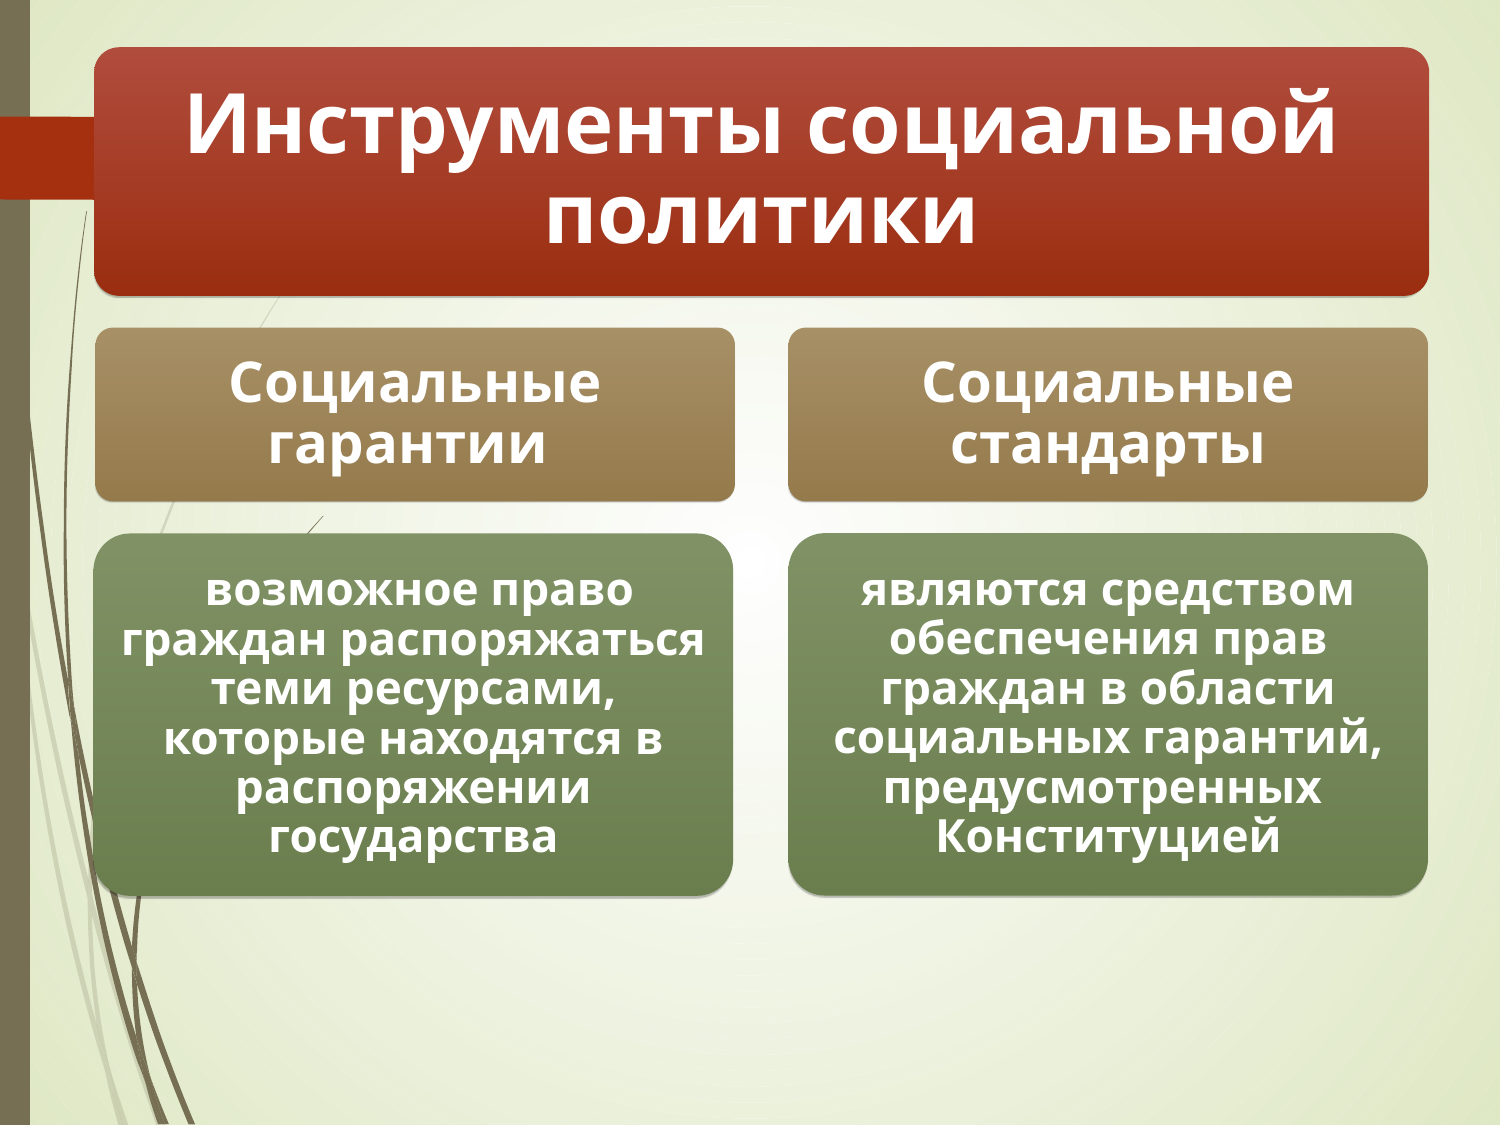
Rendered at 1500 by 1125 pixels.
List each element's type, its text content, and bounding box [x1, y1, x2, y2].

text_box Социальные стандарты [788, 327, 1428, 502]
text_box Социальные гарантии [95, 327, 735, 502]
text_box возможное право граждан распоряжаться теми ресурсами, которые находятся в распоряжении государства [93, 533, 734, 896]
text_box являются средством обеспечения прав граждан в области социальных гарантий, предусмотренных Конституцией [788, 533, 1428, 896]
text_box Инструменты социальной политики [94, 47, 1430, 296]
